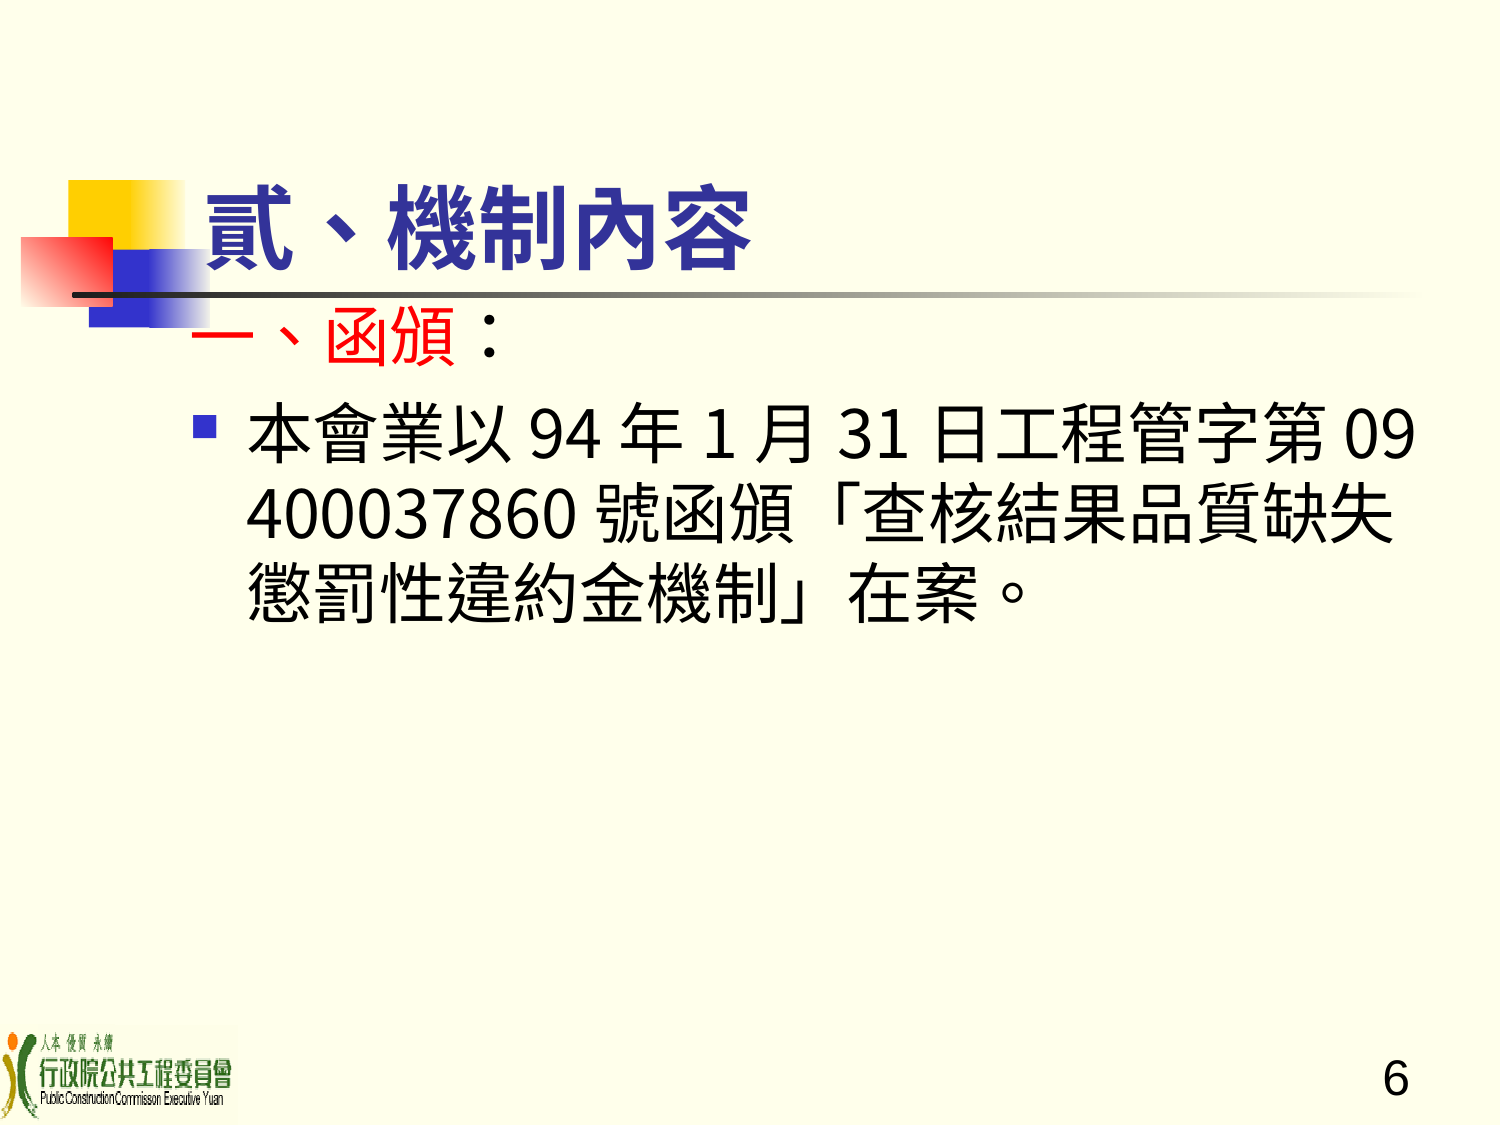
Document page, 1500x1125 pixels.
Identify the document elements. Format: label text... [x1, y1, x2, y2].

picture [0, 1024, 238, 1125]
list 一、函頒： 本會業以94年1月31日工程管字第09400037860號函頒「查核結果品質缺失懲罰性違約金機制」在案。 [174, 287, 1450, 1082]
title 貳、機制內容 [188, 101, 1468, 289]
